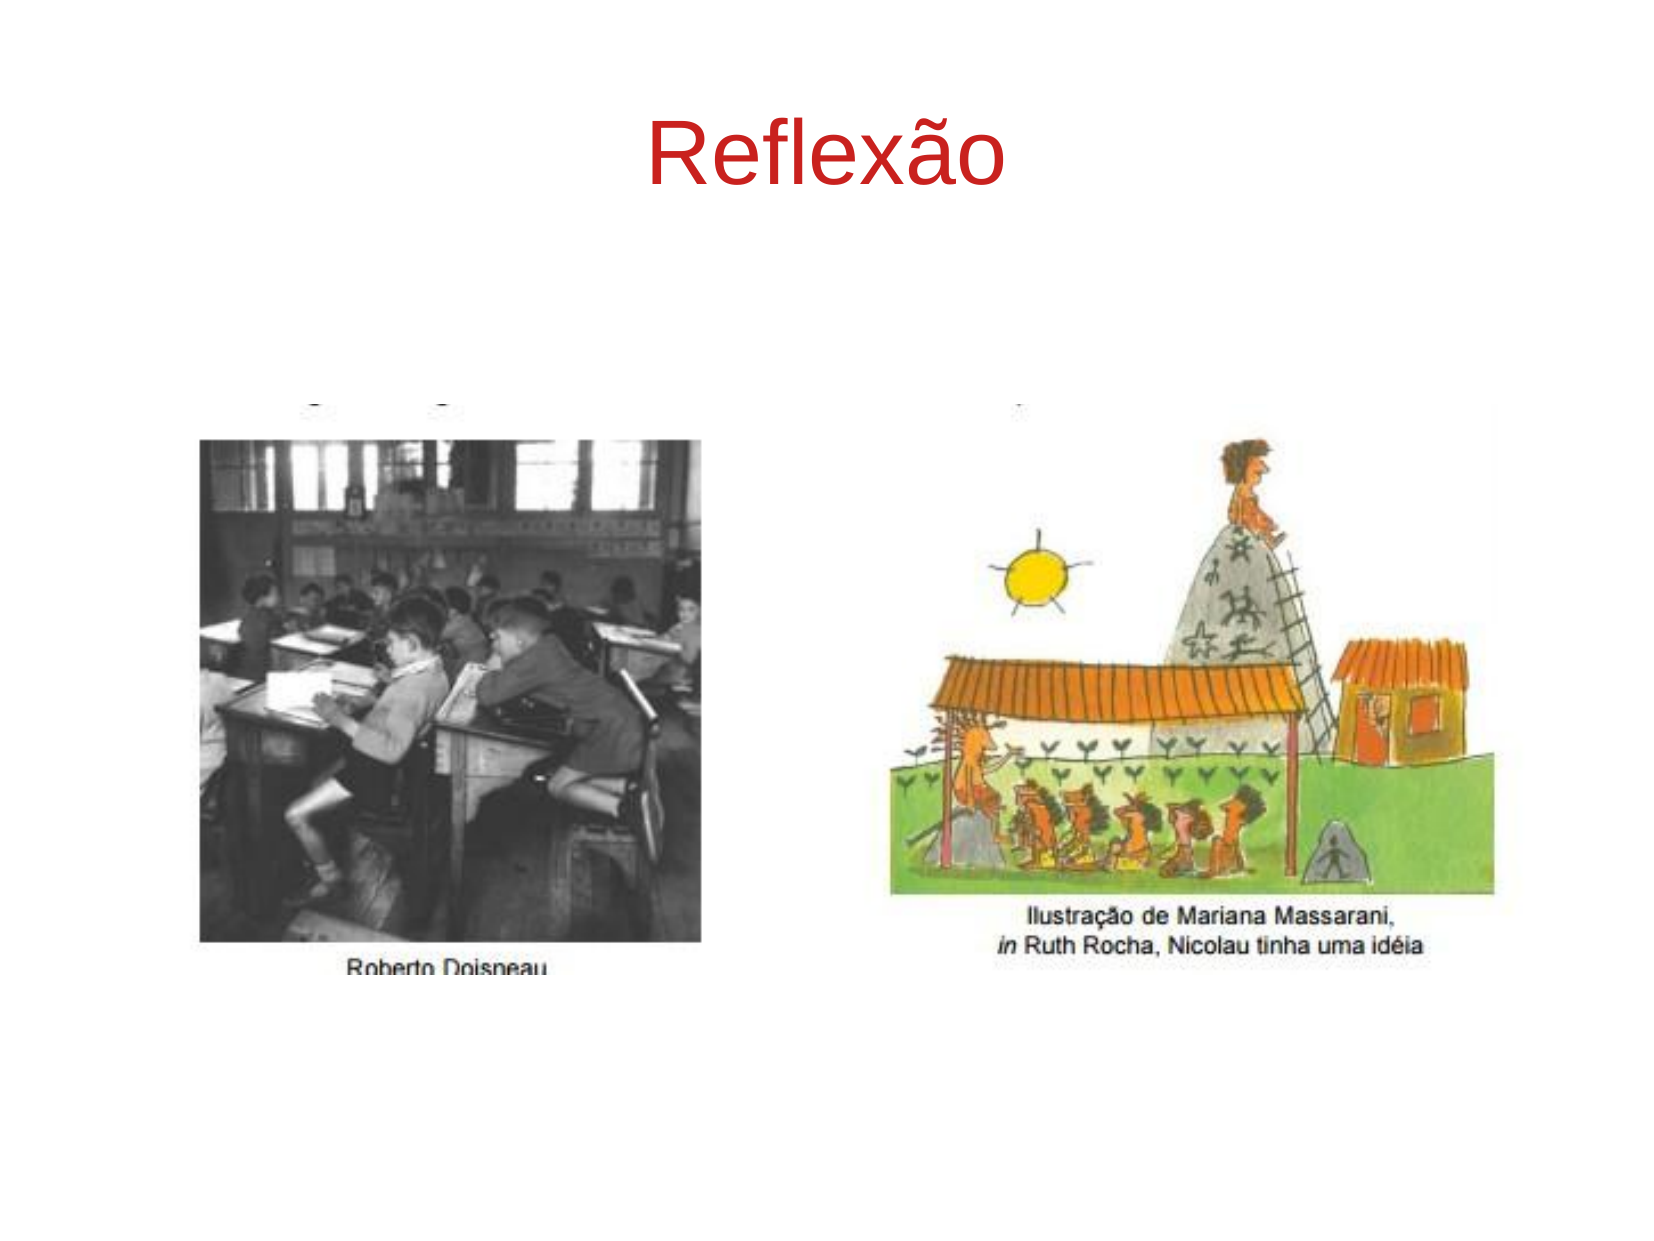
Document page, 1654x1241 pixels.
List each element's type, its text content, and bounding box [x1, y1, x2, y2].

picture [173, 404, 1536, 975]
title Reflexão [82, 49, 1571, 257]
